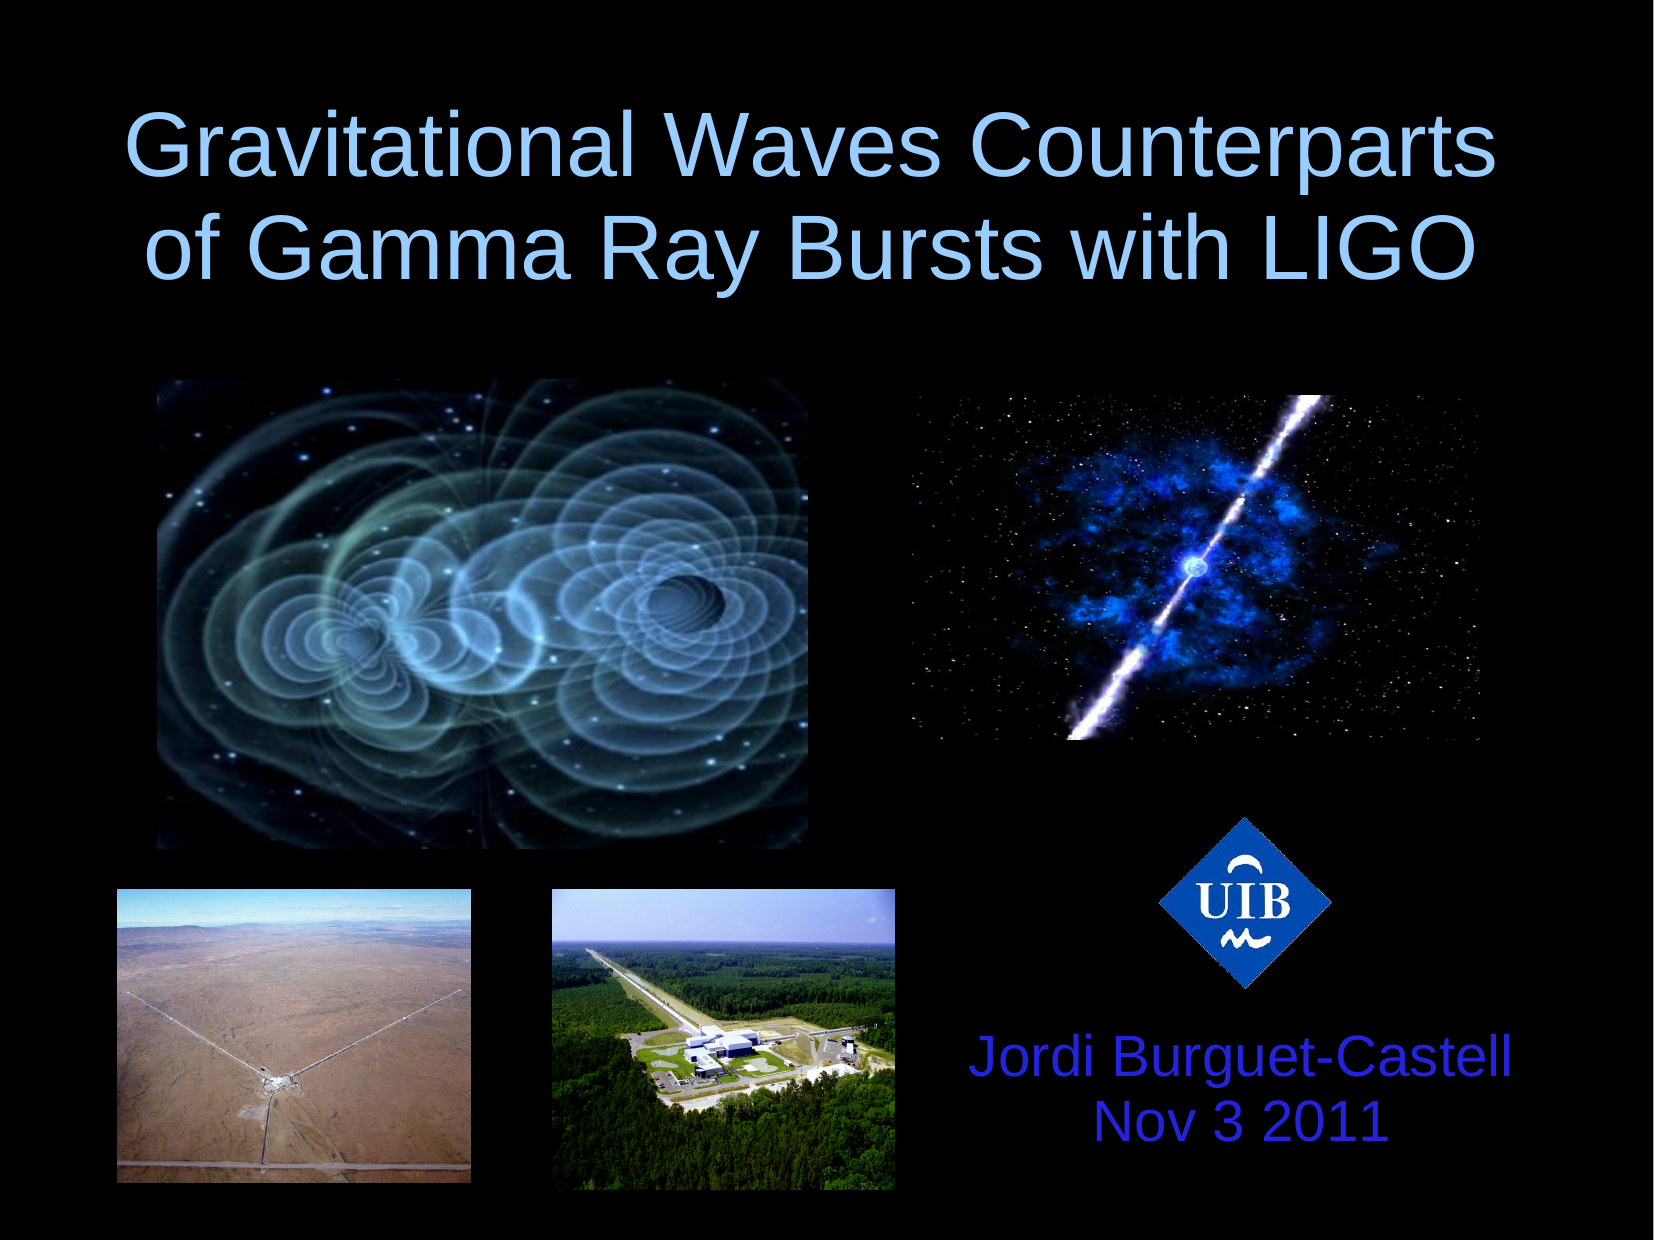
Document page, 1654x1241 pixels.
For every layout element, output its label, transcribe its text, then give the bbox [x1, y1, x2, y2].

picture [552, 889, 895, 1190]
picture [1157, 814, 1333, 991]
title Gravitational Waves Counterparts of Gamma Ray Bursts with LIGO [118, 93, 1506, 299]
picture [912, 395, 1480, 740]
picture [117, 889, 471, 1183]
picture [157, 379, 808, 849]
subtitle Jordi Burguet-Castell Nov 3 2011 [851, 945, 1632, 1231]
